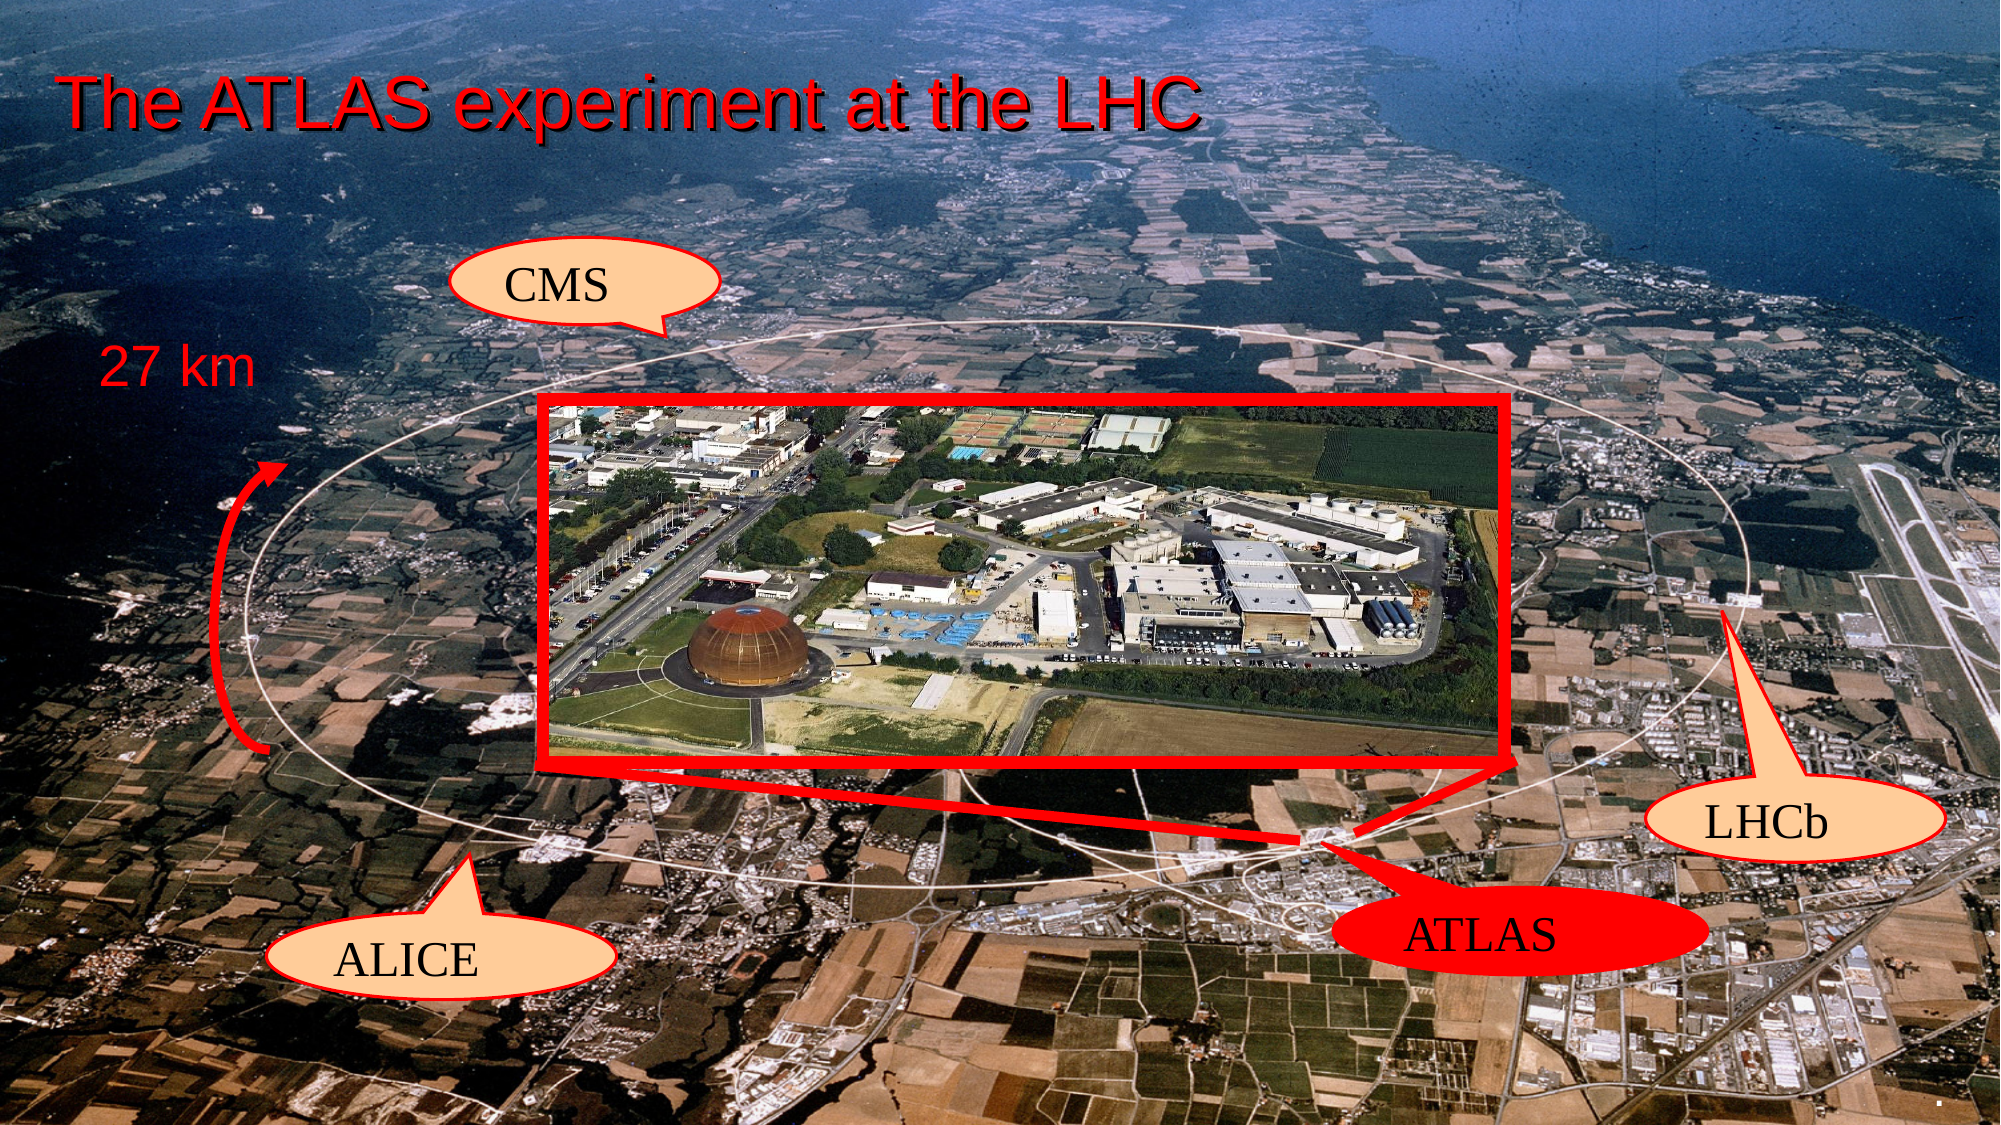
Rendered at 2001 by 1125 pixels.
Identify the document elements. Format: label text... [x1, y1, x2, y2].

text_box The ATLAS experiment at the LHC [39, 54, 2000, 232]
picture [0, 0, 2000, 1125]
text_box ALICE [266, 854, 617, 1000]
text_box CMS [449, 237, 721, 337]
text_box LHCb [1645, 610, 1946, 863]
text_box 27 km [83, 320, 273, 406]
text_box ATLAS [1321, 842, 1708, 975]
text_box . [1917, 1048, 2000, 1125]
